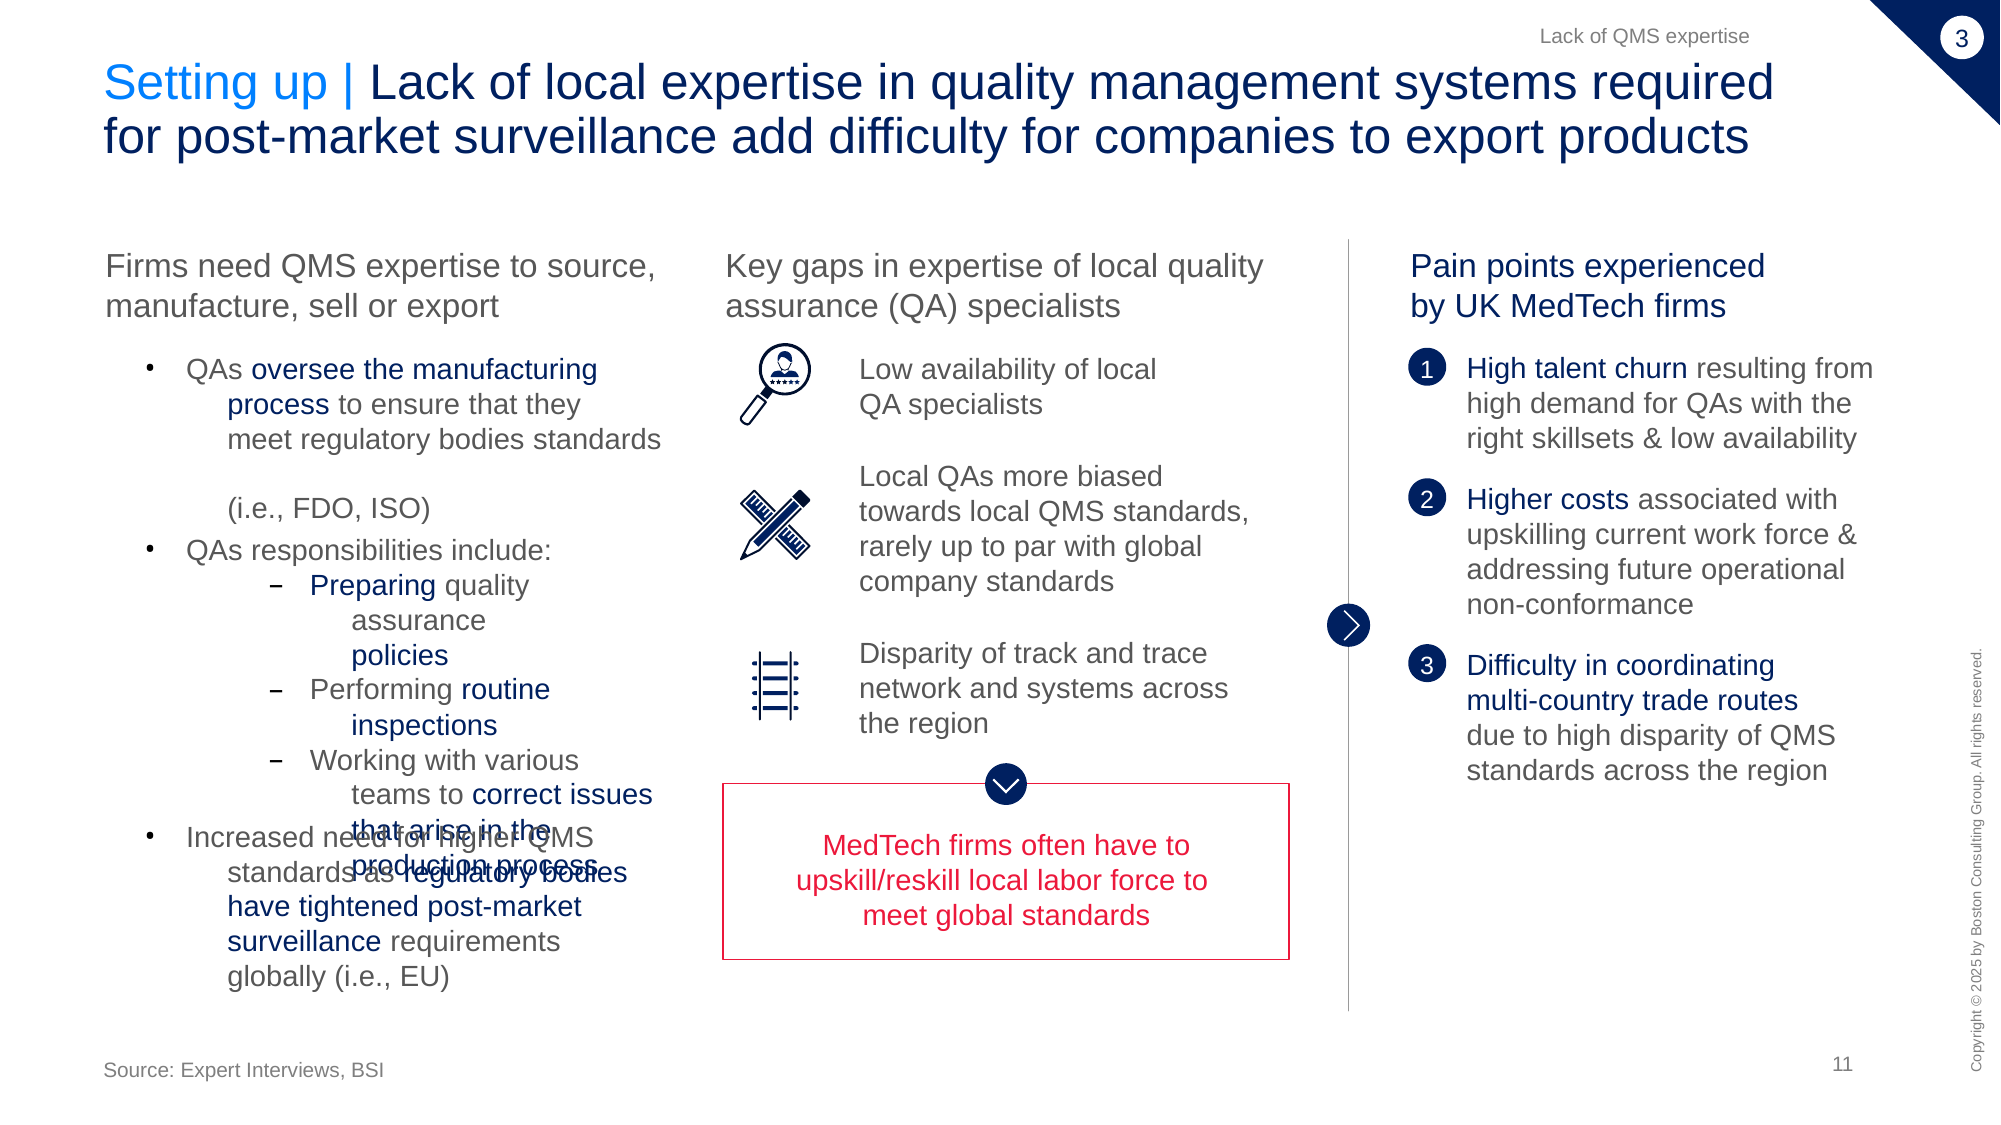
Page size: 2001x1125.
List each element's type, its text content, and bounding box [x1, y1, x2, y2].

text_box [1327, 604, 1370, 647]
text_box Low availability of local QA specialists [857, 347, 1289, 421]
text_box Local QAs more biased towards local QMS standards, rarely up to par with global company standards [857, 454, 1289, 598]
text_box [985, 763, 1027, 805]
text_box Pain points experienced by UK MedTech firms [1408, 239, 1897, 324]
text_box Source: Expert Interviews, BSI [103, 1059, 1870, 1082]
text_box QAs responsibilities include: Preparing quality assurance policies Performing routine inspections Working with various teams to correct issues that arise in the production process [103, 528, 669, 779]
text_box Lack of QMS expertise [1540, 14, 1881, 56]
text_box 3 [1408, 644, 1447, 683]
text_box [1869, 0, 2000, 126]
text_box Higher costs associated with upskilling current work force & addressing future operational non-conformance [1464, 478, 1897, 622]
text_box Disparity of track and trace network and systems across the region [857, 631, 1289, 741]
text_box [762, 691, 788, 696]
text_box Firms need QMS expertise to source, manufacture, sell or export [103, 241, 669, 324]
text_box Increased need for higher QMS standards as regulatory bodies have tightened post-market surveillance requirements globally (i.e., EU) [103, 815, 669, 960]
text_box [762, 706, 788, 711]
text_box MedTech firms often have to upskill/reskill local labor force to meet global standards [723, 783, 1289, 960]
text_box 2 [1408, 478, 1447, 517]
text_box [762, 676, 788, 681]
text_box [762, 661, 788, 666]
text_box 1 [1408, 347, 1447, 386]
text_box High talent churn resulting from high demand for QAs with the right skillsets & low availability [1464, 347, 1897, 456]
text_box [739, 343, 811, 426]
text_box Key gaps in expertise of local quality assurance (QA) specialists [723, 241, 1289, 324]
text_box Difficulty in coordinating multi-country trade routes due to high disparity of QMS standards across the region [1464, 644, 1897, 788]
text_box [740, 489, 811, 561]
text_box QAs oversee the manufacturing process to ensure that they meet regulatory bodies standards (i.e., FDO, ISO) [103, 347, 669, 492]
text_box 3 [1940, 15, 1984, 60]
title Setting up | Lack of local expertise in quality management systems required for post-market surveillance add difficulty for companies to export products [103, 55, 1897, 165]
